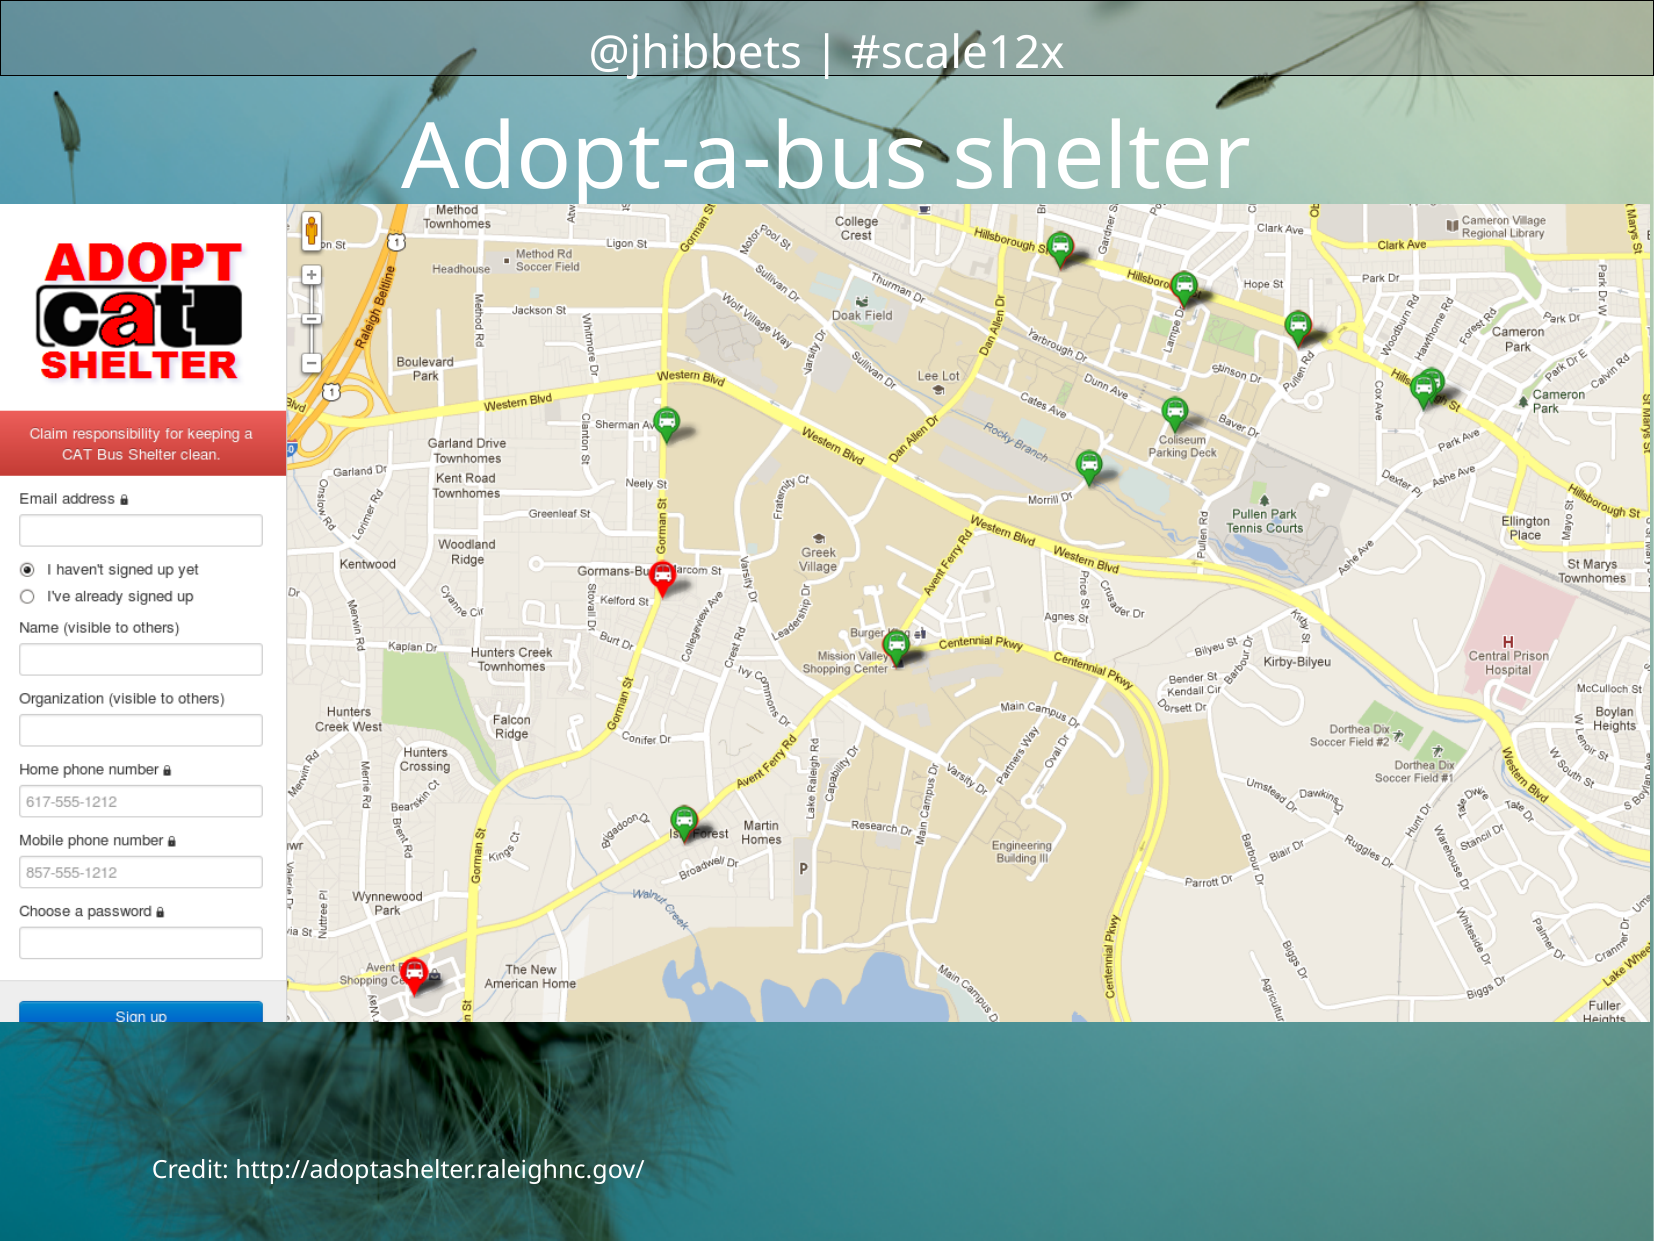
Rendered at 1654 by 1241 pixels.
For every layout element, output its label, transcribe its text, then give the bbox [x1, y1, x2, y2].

title Adopt-a-bus shelter [82, 49, 1571, 204]
text_box Credit: http://adoptashelter.raleighnc.gov/ [137, 1144, 671, 1188]
picture [0, 76, 1654, 1241]
